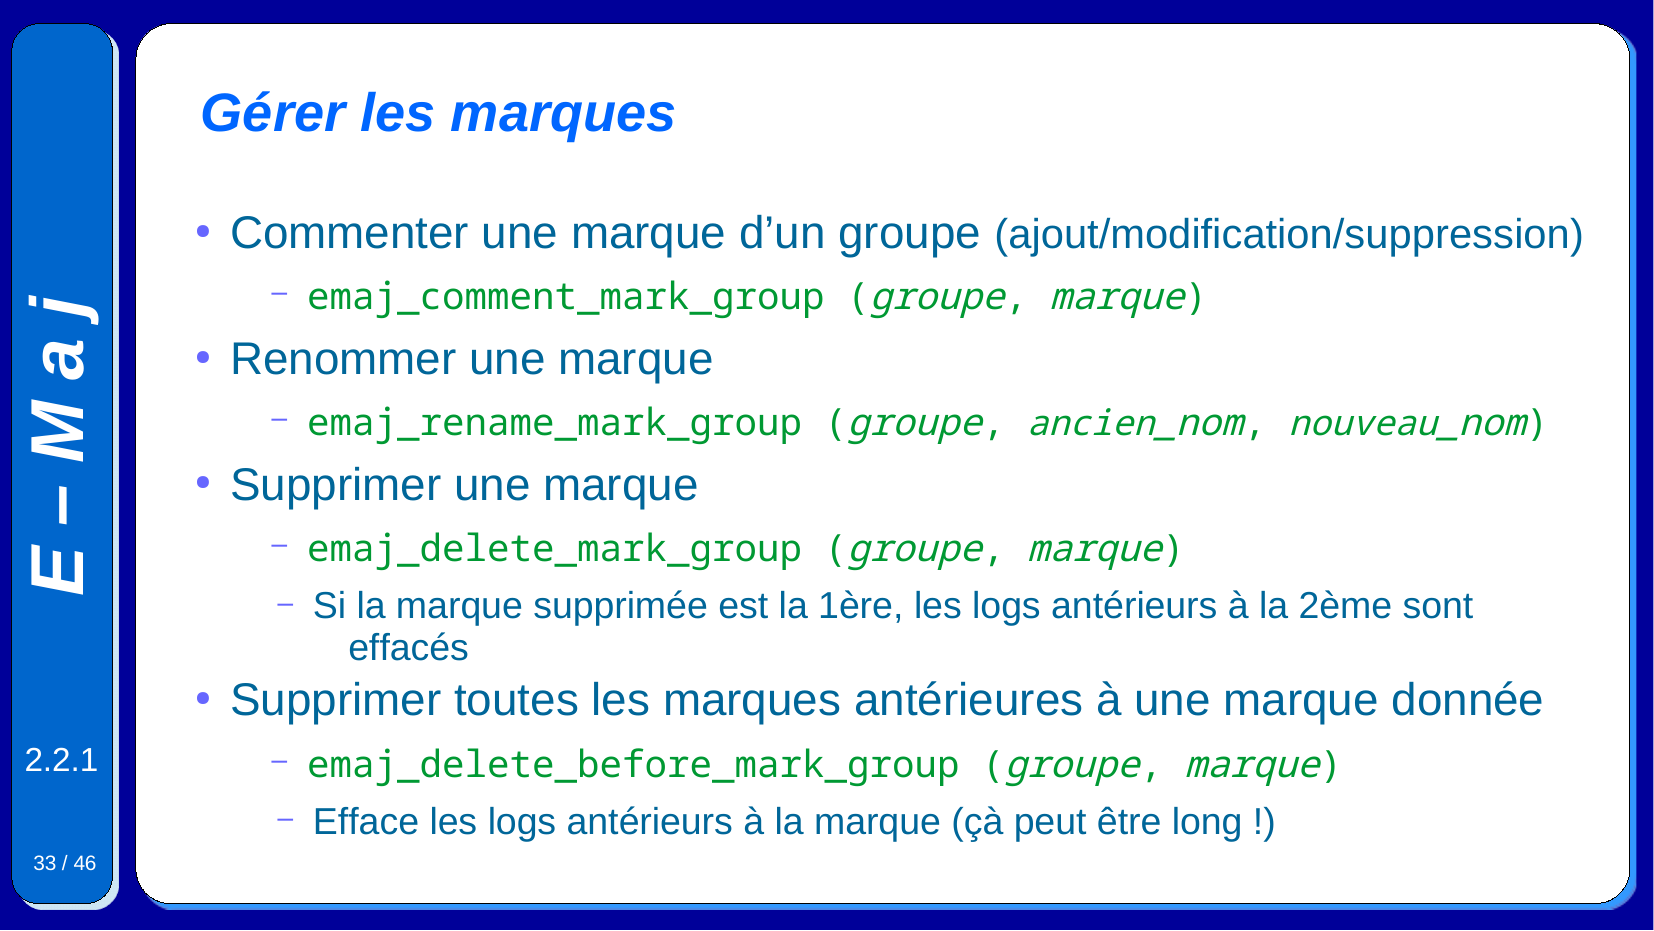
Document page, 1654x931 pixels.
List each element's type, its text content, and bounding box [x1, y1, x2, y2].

title Gérer les marques [200, 34, 1575, 191]
list Commenter une marque d’un groupe (ajout/modification/suppression) emaj_comment_mark_group (groupe, marque) Renommer une marque emaj_rename_mark_group (groupe, ancien_nom, nouveau_nom) Supprimer une marque emaj_delete_mark_group (groupe, marque) Si la marque supprimée est la 1ère, les logs antérieurs à la 2ème sont effacés Supprimer toutes les marques antérieures à une marque donnée emaj_delete_before_mark_group (groupe, marque) Efface les logs antérieurs à la marque (çà peut être long !) [177, 206, 1587, 827]
